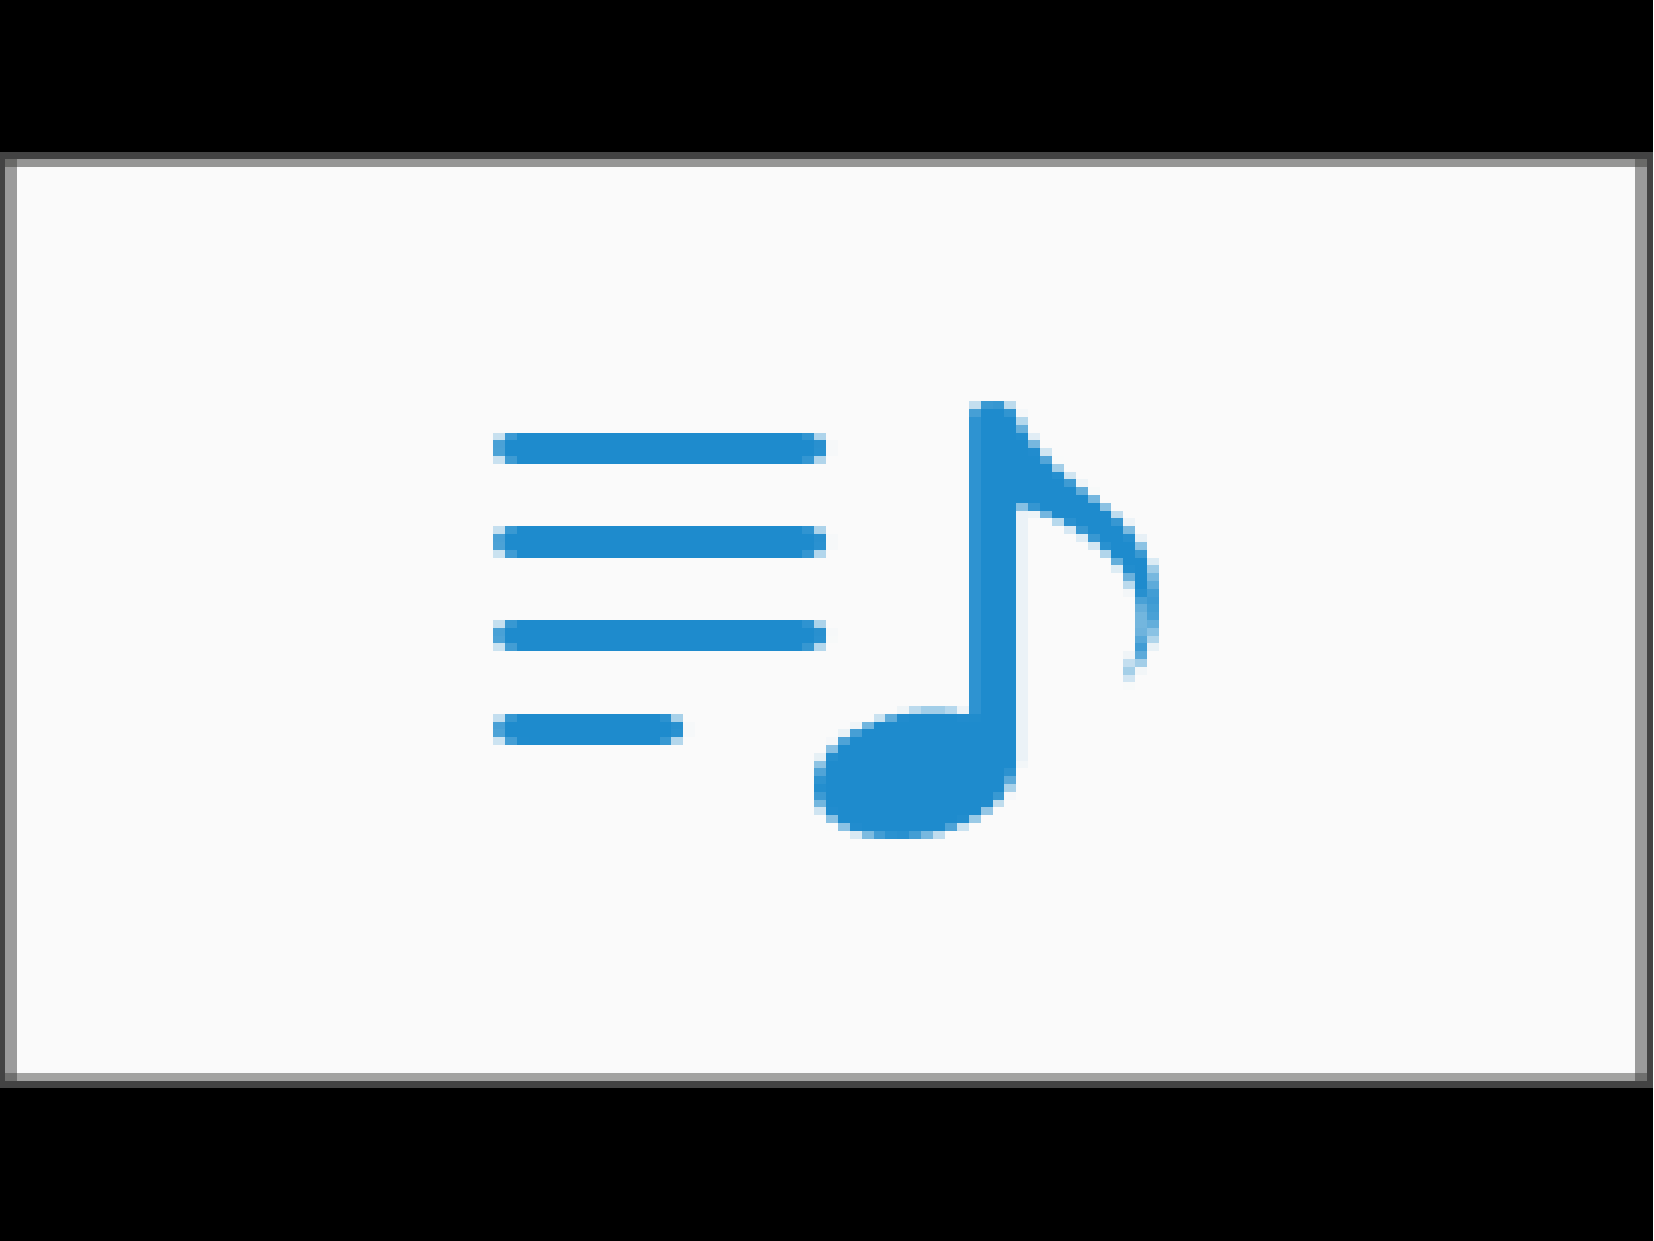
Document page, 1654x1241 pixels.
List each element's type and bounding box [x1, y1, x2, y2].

text_box [0, 151, 1653, 1090]
